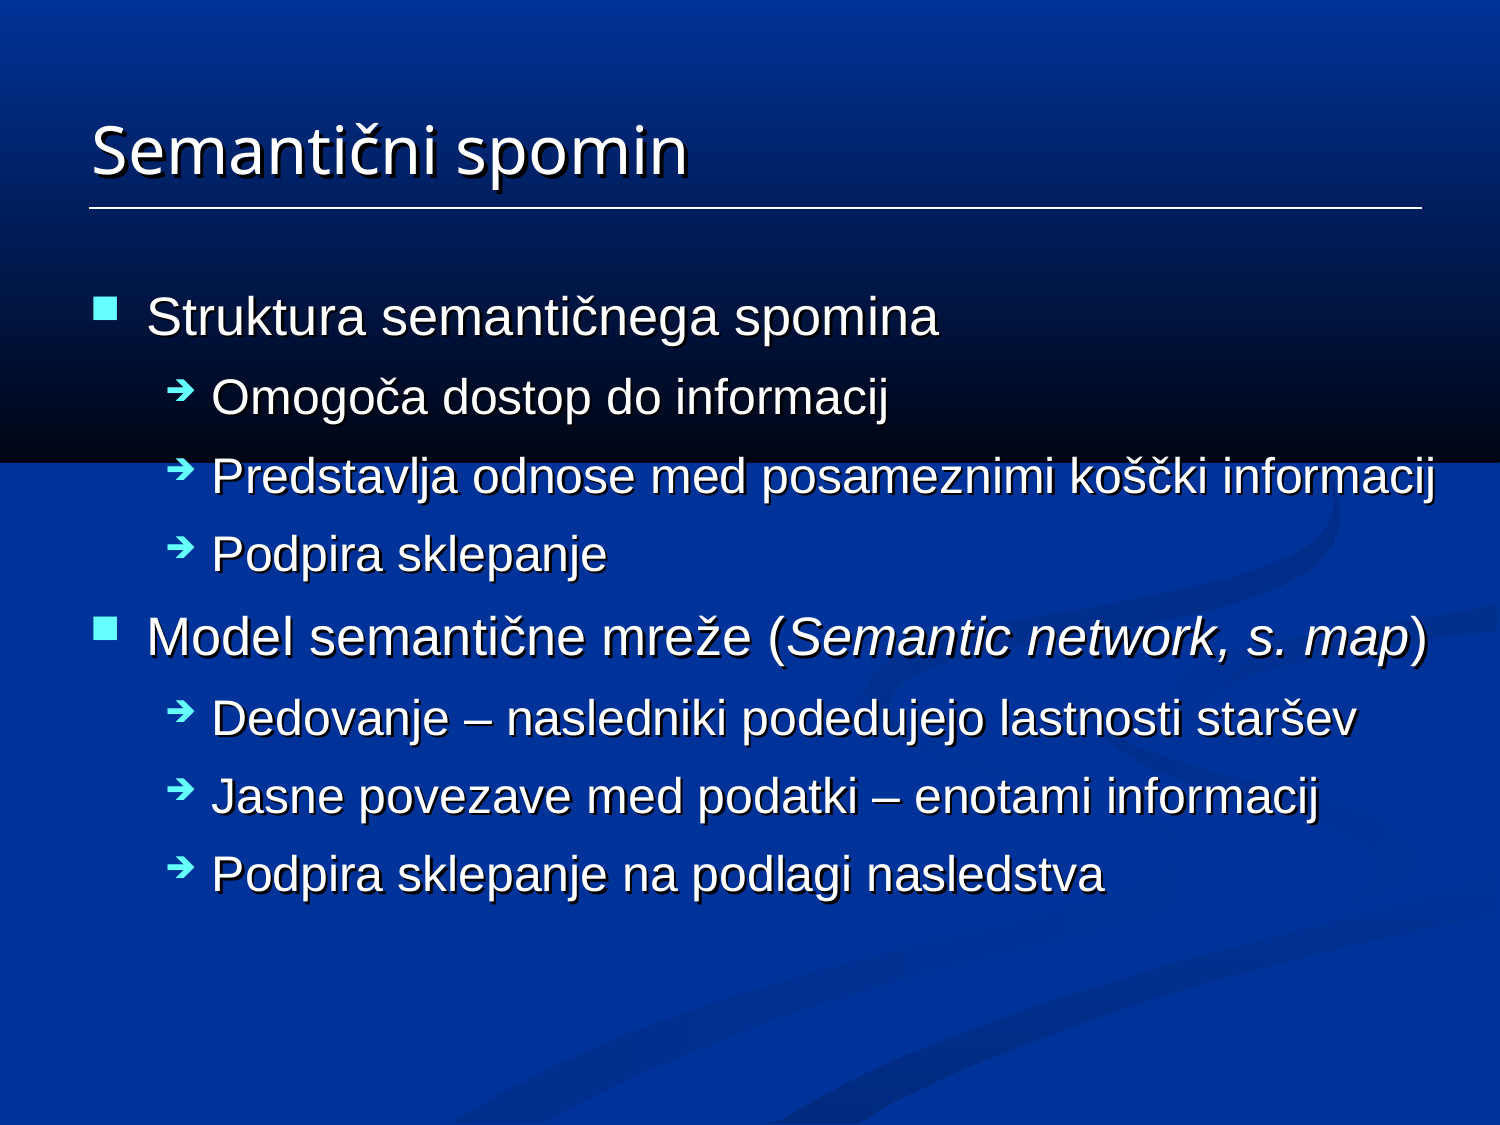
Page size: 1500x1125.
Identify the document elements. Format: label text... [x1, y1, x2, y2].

list Struktura semantičnega spomina Omogoča dostop do informacij Predstavlja odnose med posameznimi koščki informacij Podpira sklepanje Model semantične mreže (Semantic network, s. map) Dedovanje – nasledniki podedujejo lastnosti staršev Jasne povezave med podatki – enotami informacij Podpira sklepanje na podlagi nasledstva [74, 267, 1459, 1035]
text_box Semantični spomin [76, 54, 1352, 242]
